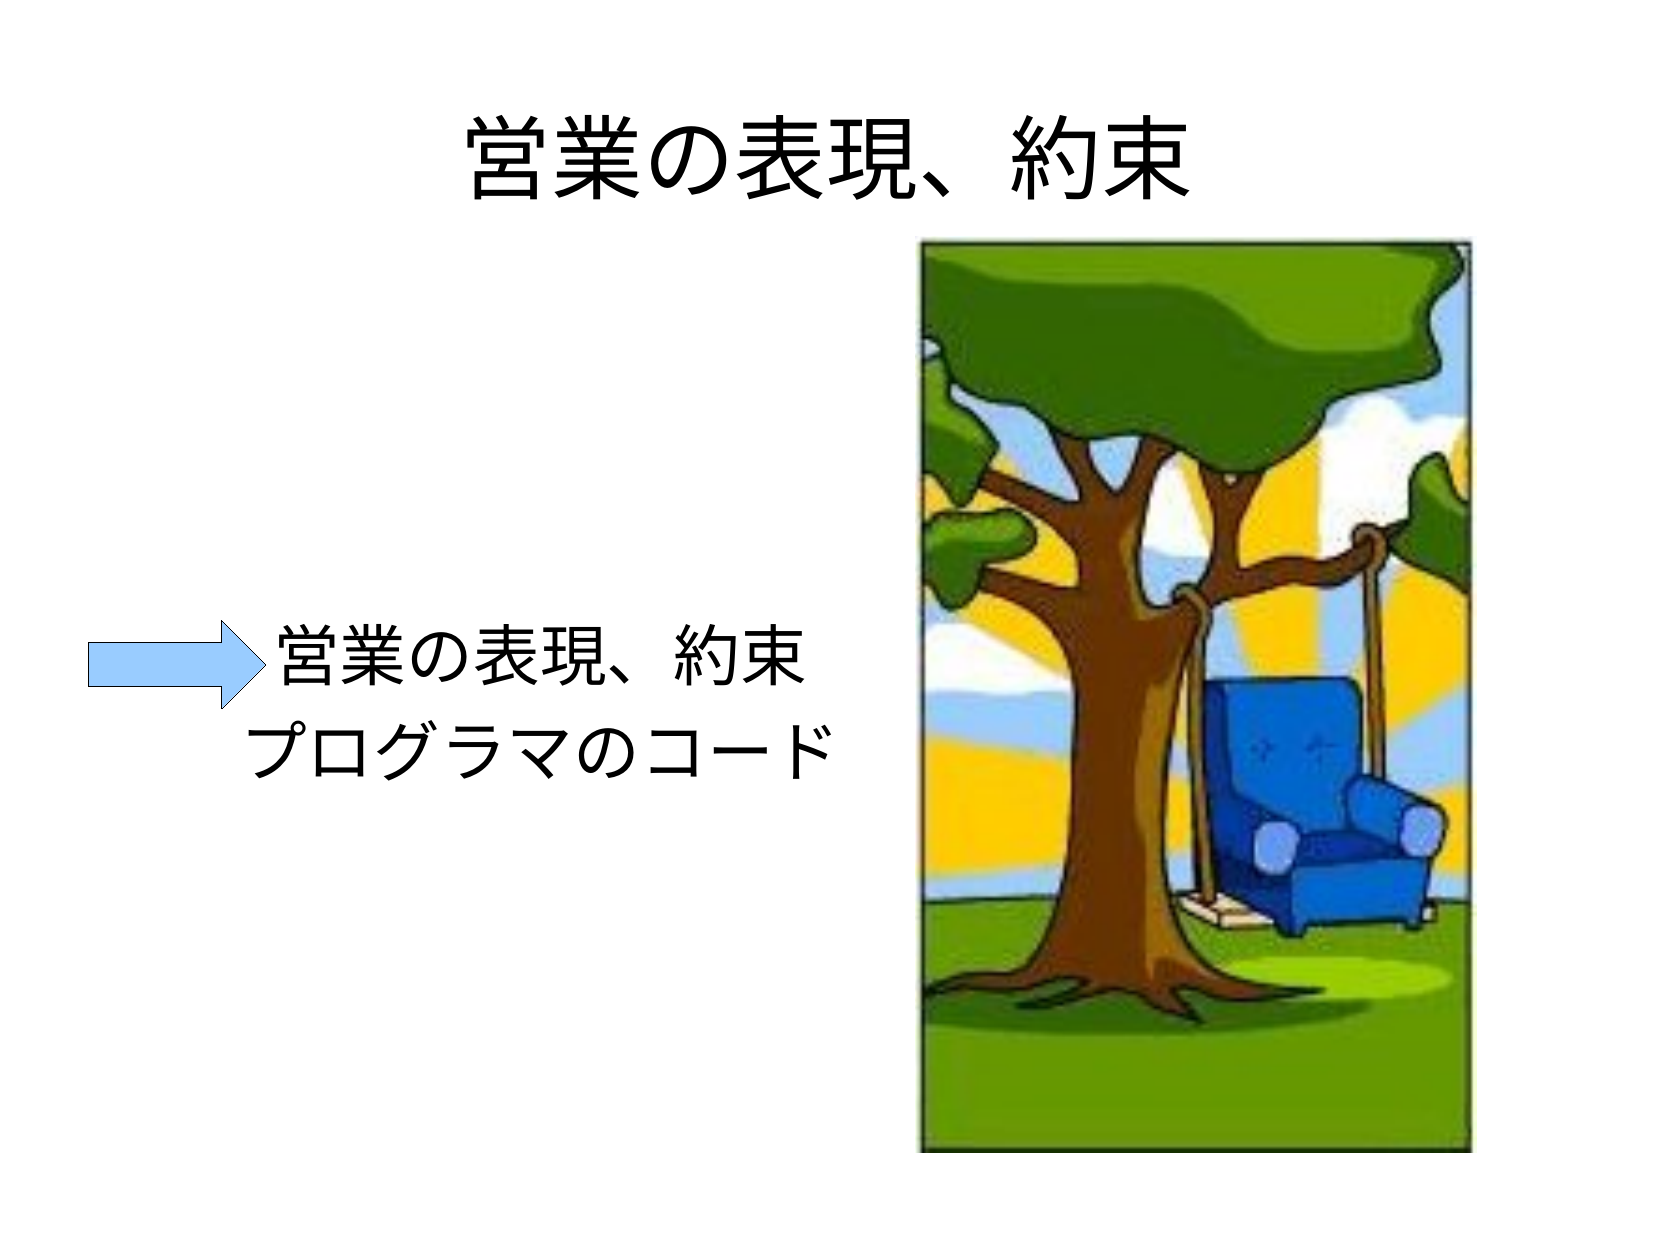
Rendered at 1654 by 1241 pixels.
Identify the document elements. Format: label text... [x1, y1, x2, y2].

picture [915, 236, 1477, 1153]
text_box [88, 620, 266, 709]
title 営業の表現、約束 [82, 49, 1571, 257]
text_box 営業の表現、約束 プログラマのコード [82, 290, 915, 1109]
